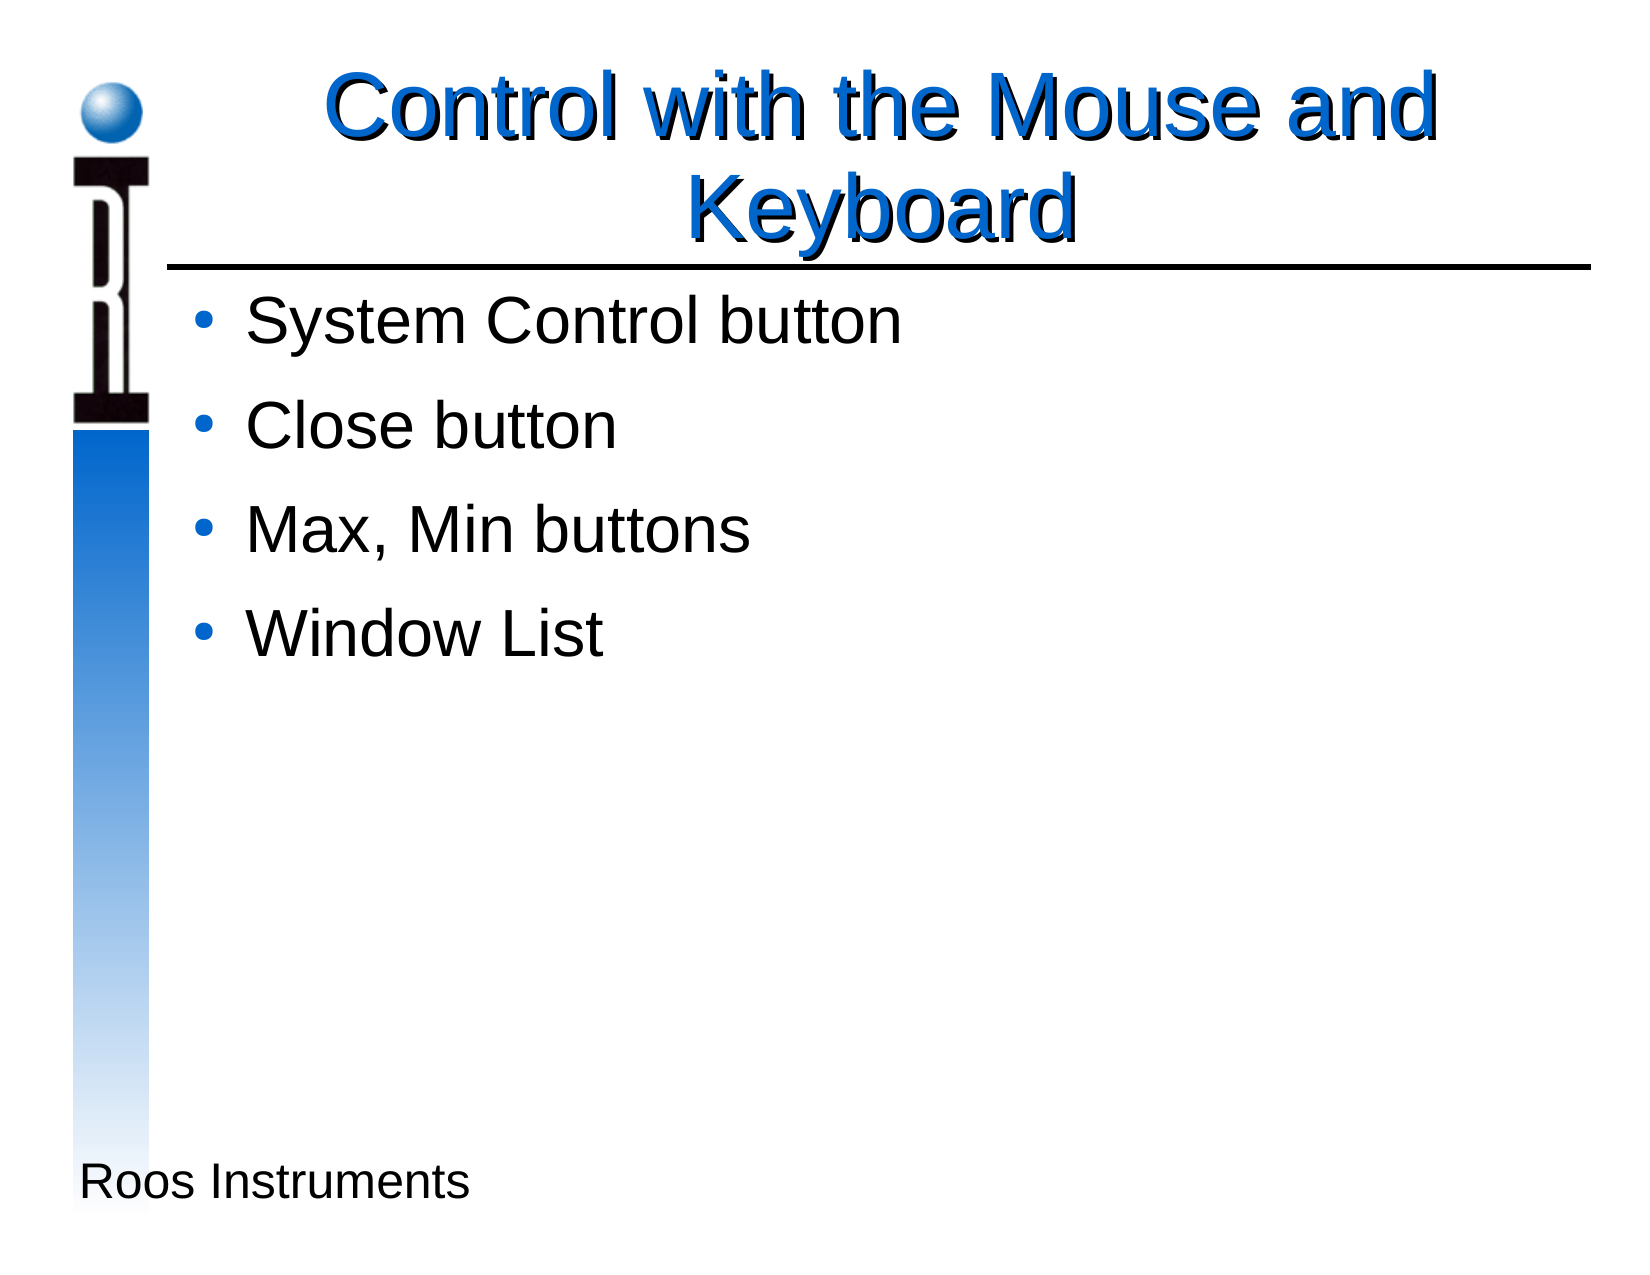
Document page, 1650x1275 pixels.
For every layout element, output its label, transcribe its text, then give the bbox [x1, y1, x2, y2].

picture [69, 78, 154, 430]
list System Control button Close button Max, Min buttons Window List [174, 283, 1591, 1094]
title Control with the Mouse and Keyboard [171, 53, 1591, 259]
